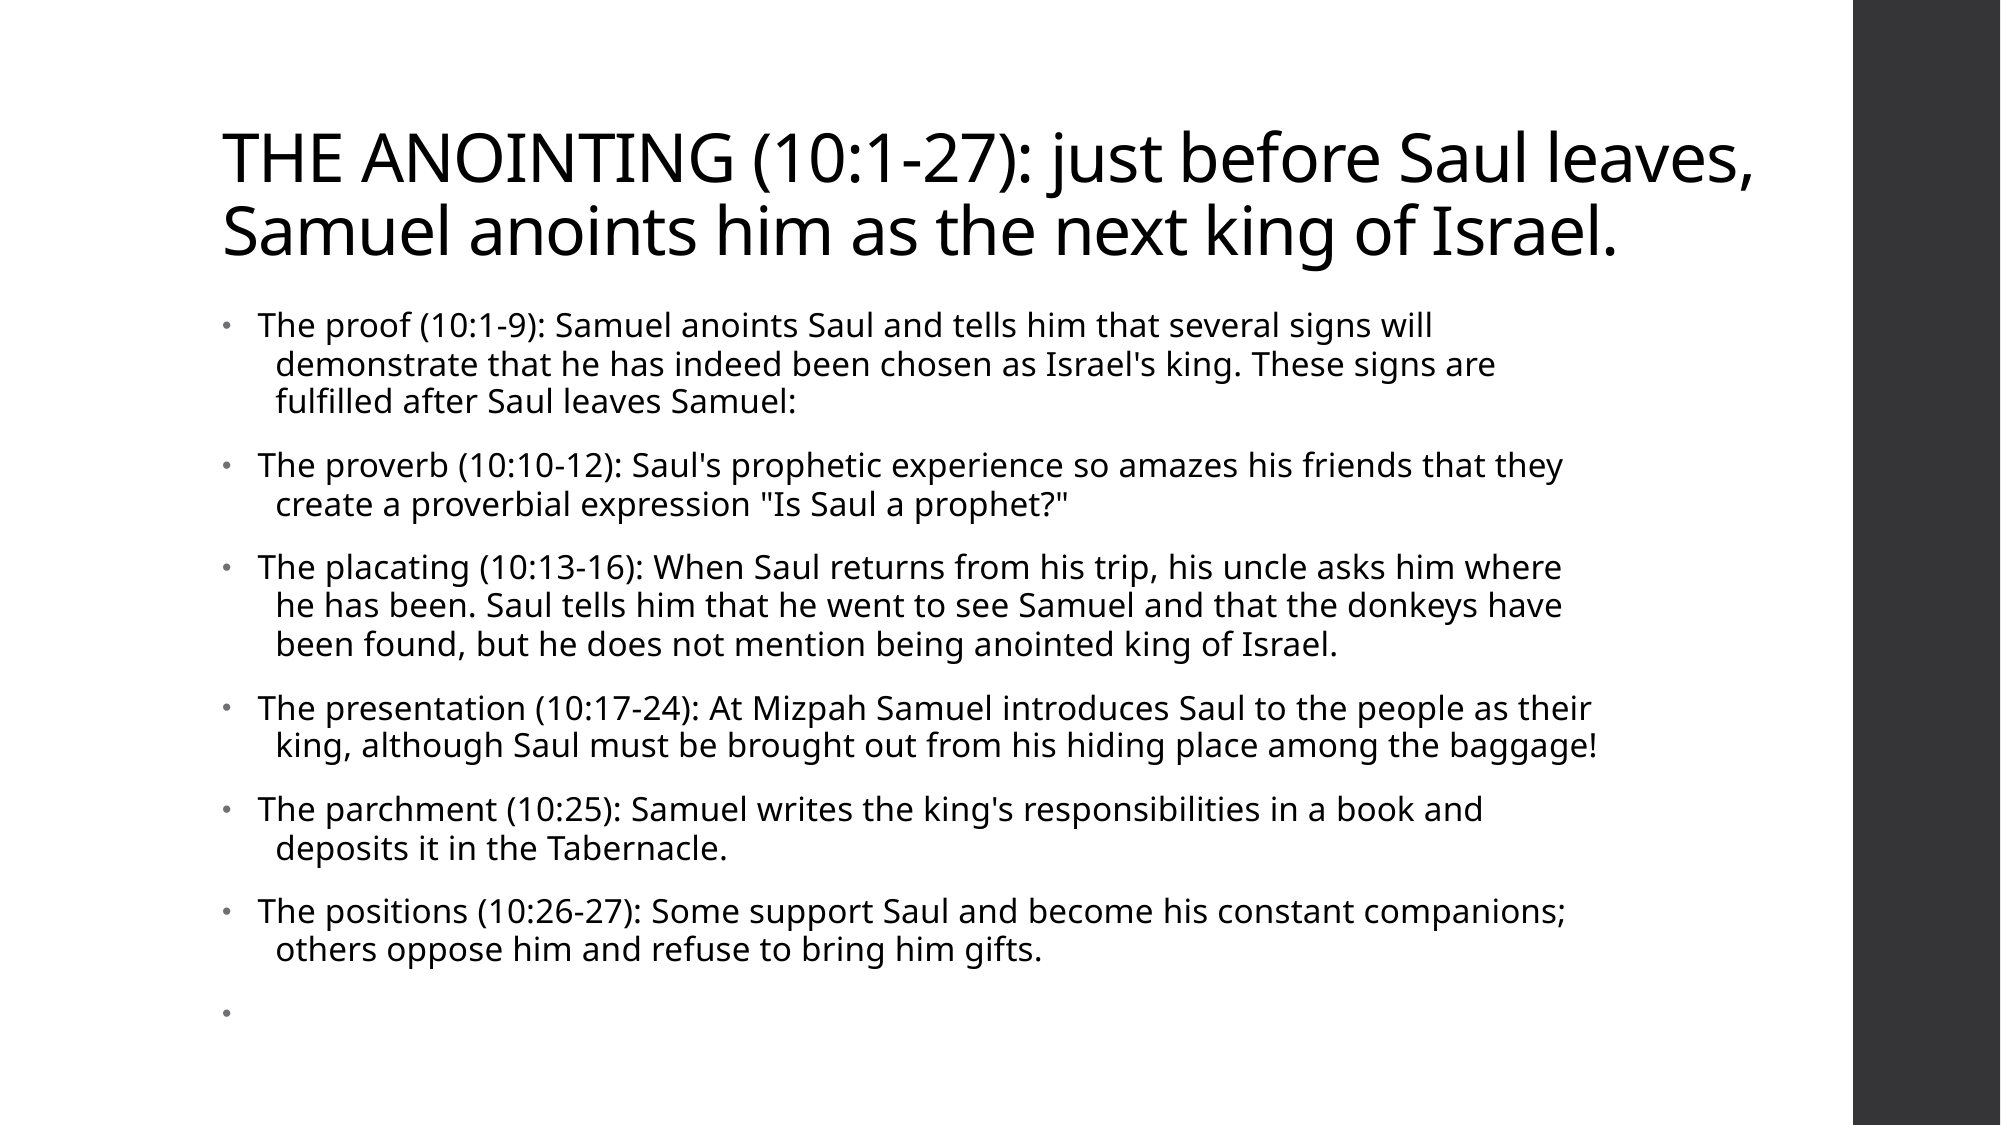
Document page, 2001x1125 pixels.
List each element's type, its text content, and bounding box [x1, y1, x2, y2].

title THE ANOINTING (10:1-27): just before Saul leaves, Samuel anoints him as the next king of Israel. [206, 60, 1797, 278]
list The proof (10:1-9): Samuel anoints Saul and tells him that several signs will demonstrate that he has indeed been chosen as Israel's king. These signs are fulfilled after Saul leaves Samuel: The proverb (10:10-12): Saul's prophetic experience so amazes his friends that they create a proverbial expression "Is Saul a prophet?" The placating (10:13-16): When Saul returns from his trip, his uncle asks him where he has been. Saul tells him that he went to see Samuel and that the donkeys have been found, but he does not mention being anointed king of Israel. The presentation (10:17-24): At Mizpah Samuel introduces Saul to the people as their king, although Saul must be brought out from his hiding place among the baggage! The parchment (10:25): Samuel writes the king's responsibilities in a book and deposits it in the Tabernacle. The positions (10:26-27): Some support Saul and become his constant companions; others oppose him and refuse to bring him gifts. [206, 299, 1617, 1014]
